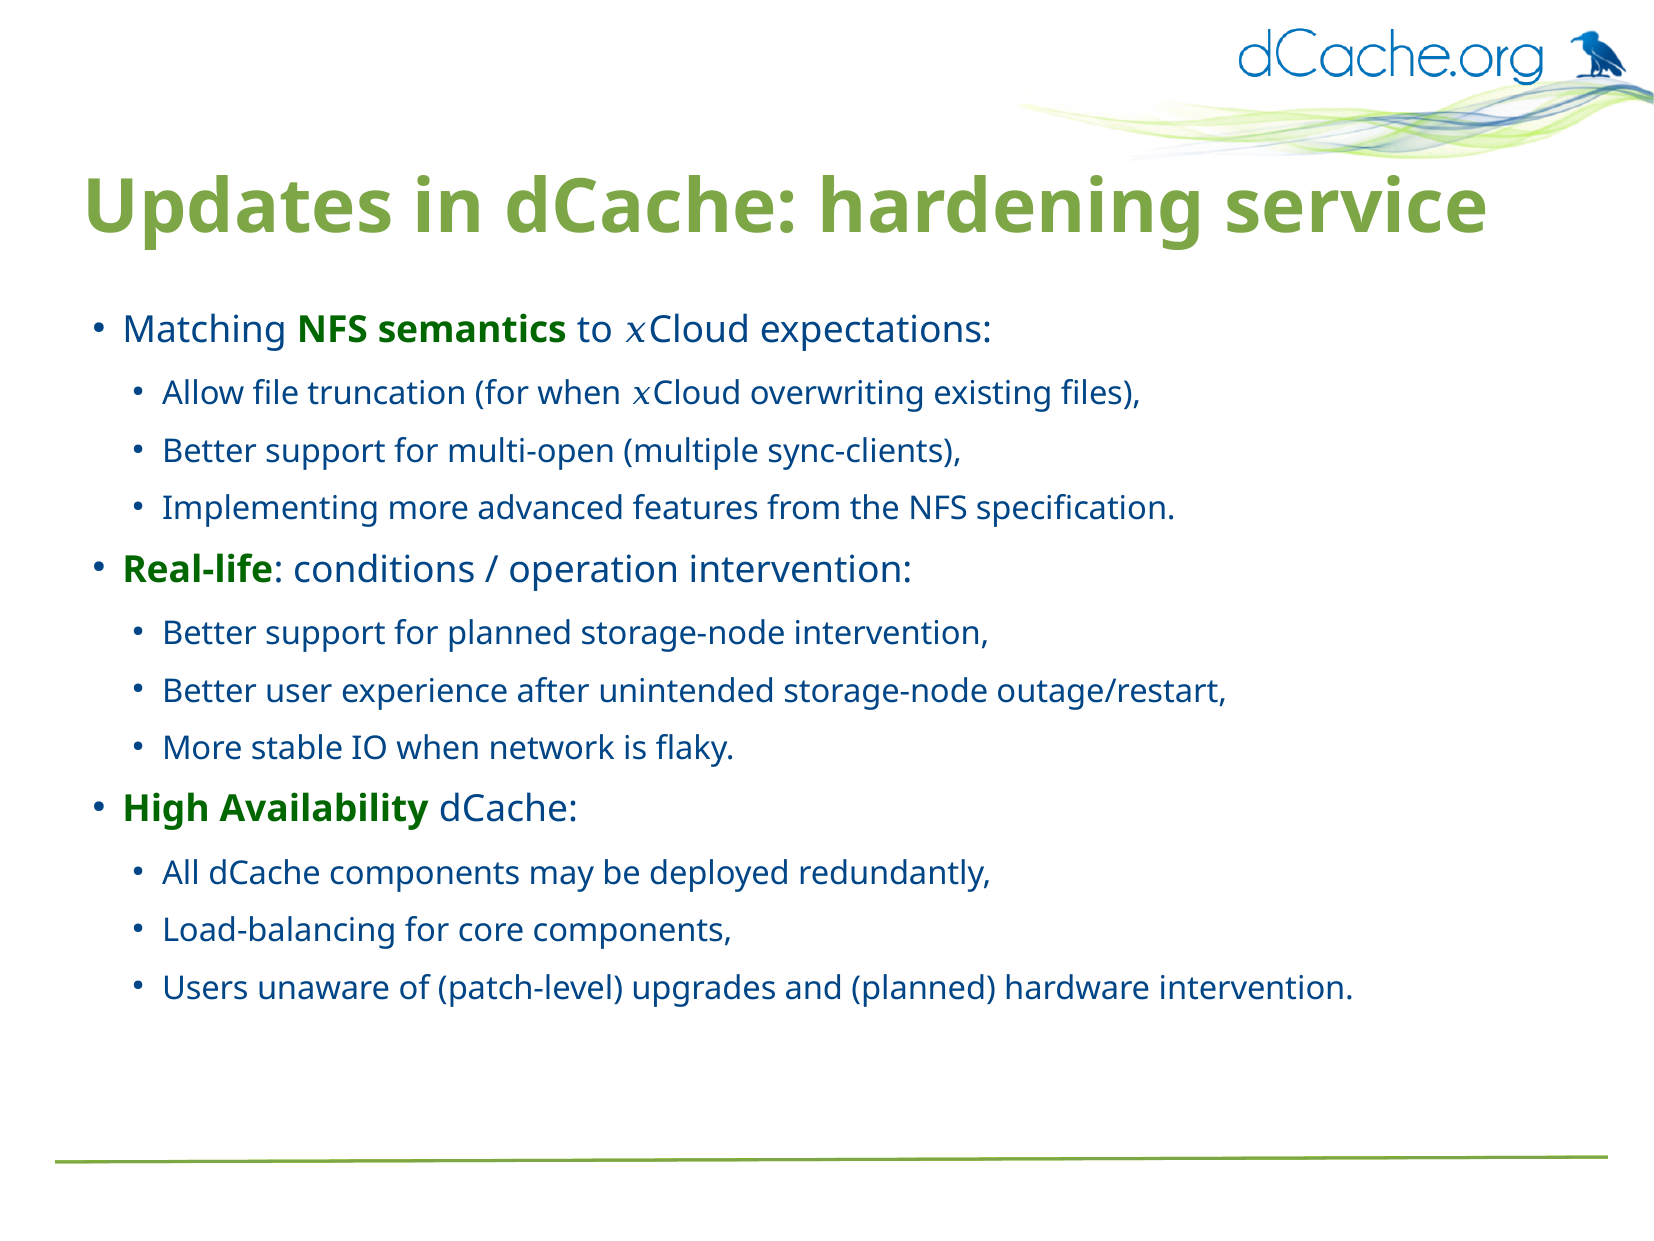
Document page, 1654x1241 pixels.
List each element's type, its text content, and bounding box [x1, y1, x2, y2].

picture [956, 16, 1654, 169]
title Updates in dCache: hardening service [82, 155, 1605, 252]
list Matching NFS semantics to 𝑥Cloud expectations: Allow file truncation (for when 𝑥Cloud overwriting existing files), Better support for multi-open (multiple sync-clients), Implementing more advanced features from the NFS specification. Real-life: conditions / operation intervention: Better support for planned storage-node intervention, Better user experience after unintended storage-node outage/restart, More stable IO when network is flaky. High Availability dCache: All dCache components may be deployed redundantly, Load-balancing for core components, Users unaware of (patch-level) upgrades and (planned) hardware intervention. [82, 302, 1571, 1023]
